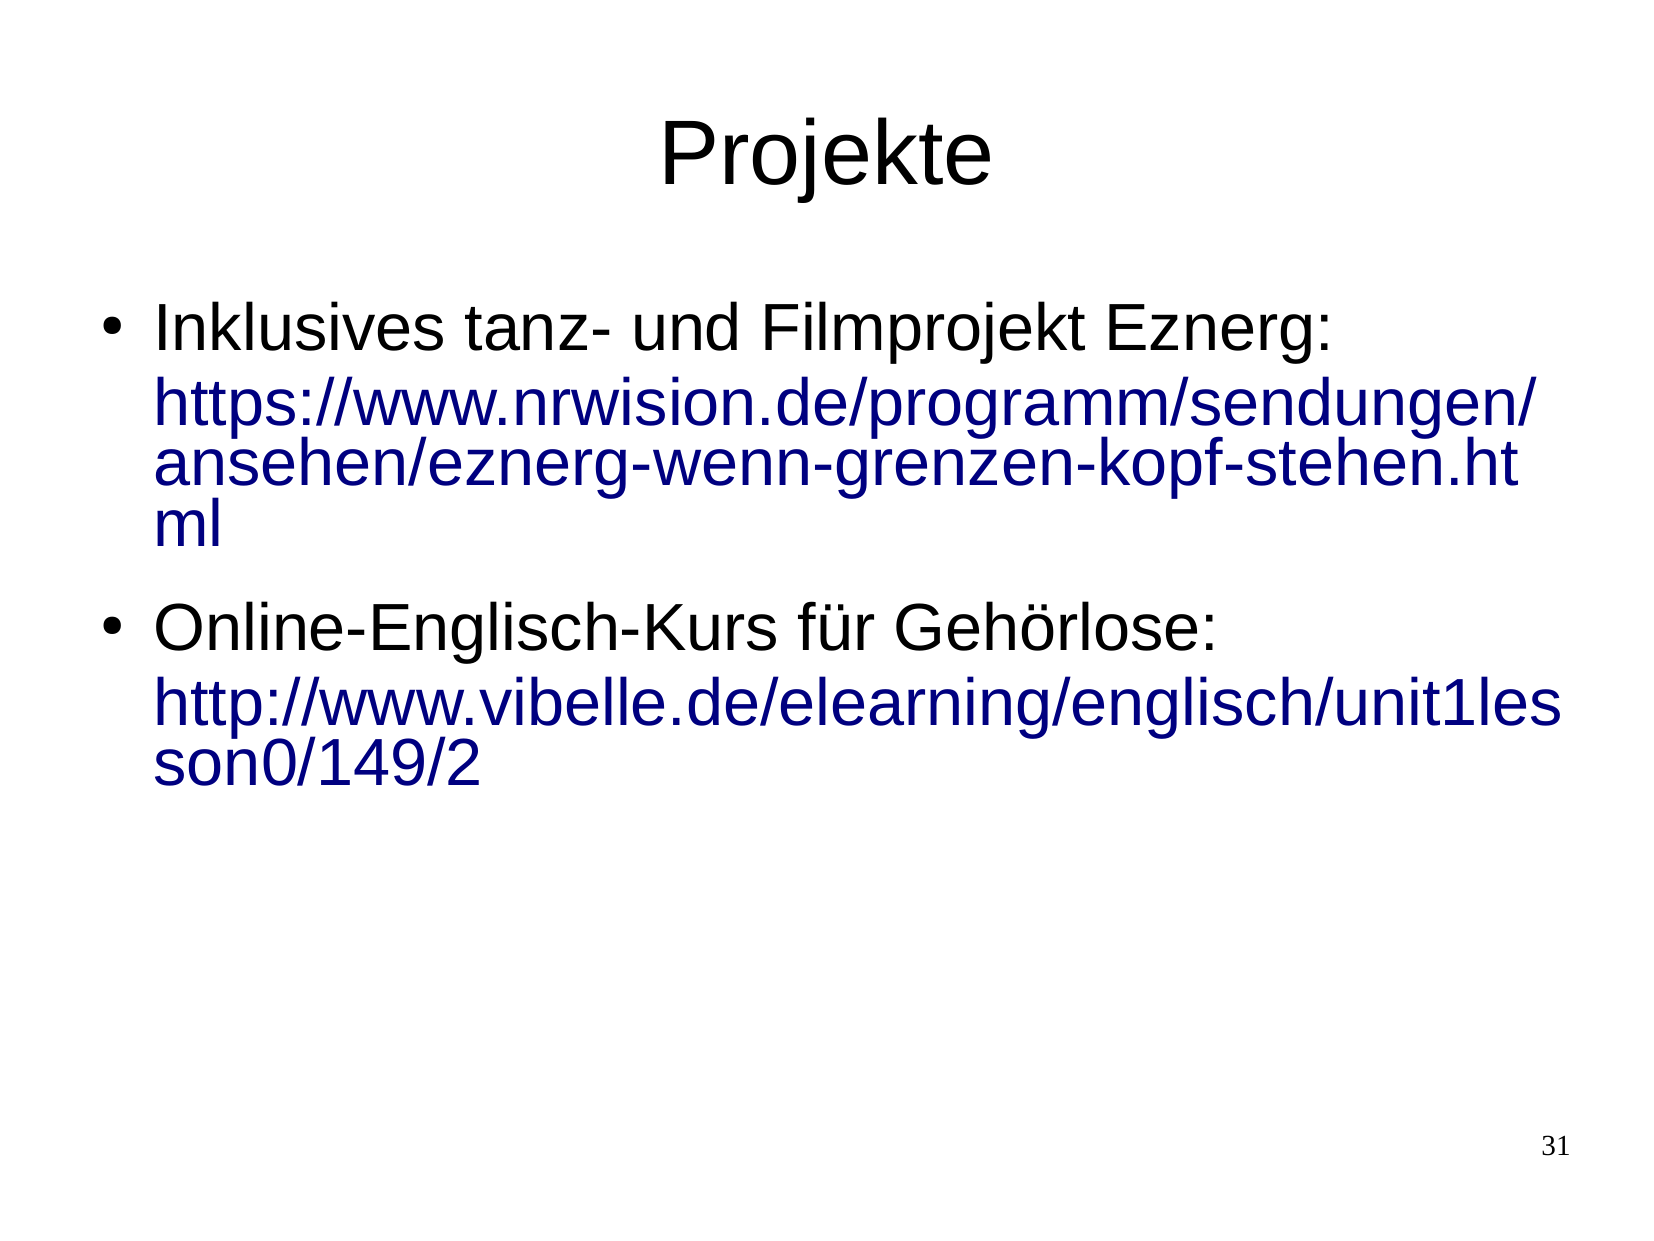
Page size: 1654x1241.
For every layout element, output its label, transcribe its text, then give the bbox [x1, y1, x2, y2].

title Projekte [82, 49, 1571, 257]
list Inklusives tanz- und Filmprojekt Eznerg: https://www.nrwision.de/programm/sendungen/ansehen/eznerg-wenn-grenzen-kopf-stehen.html Online-Englisch-Kurs für Gehörlose: http://www.vibelle.de/elearning/englisch/unit1lesson0/149/2 [82, 290, 1571, 1010]
